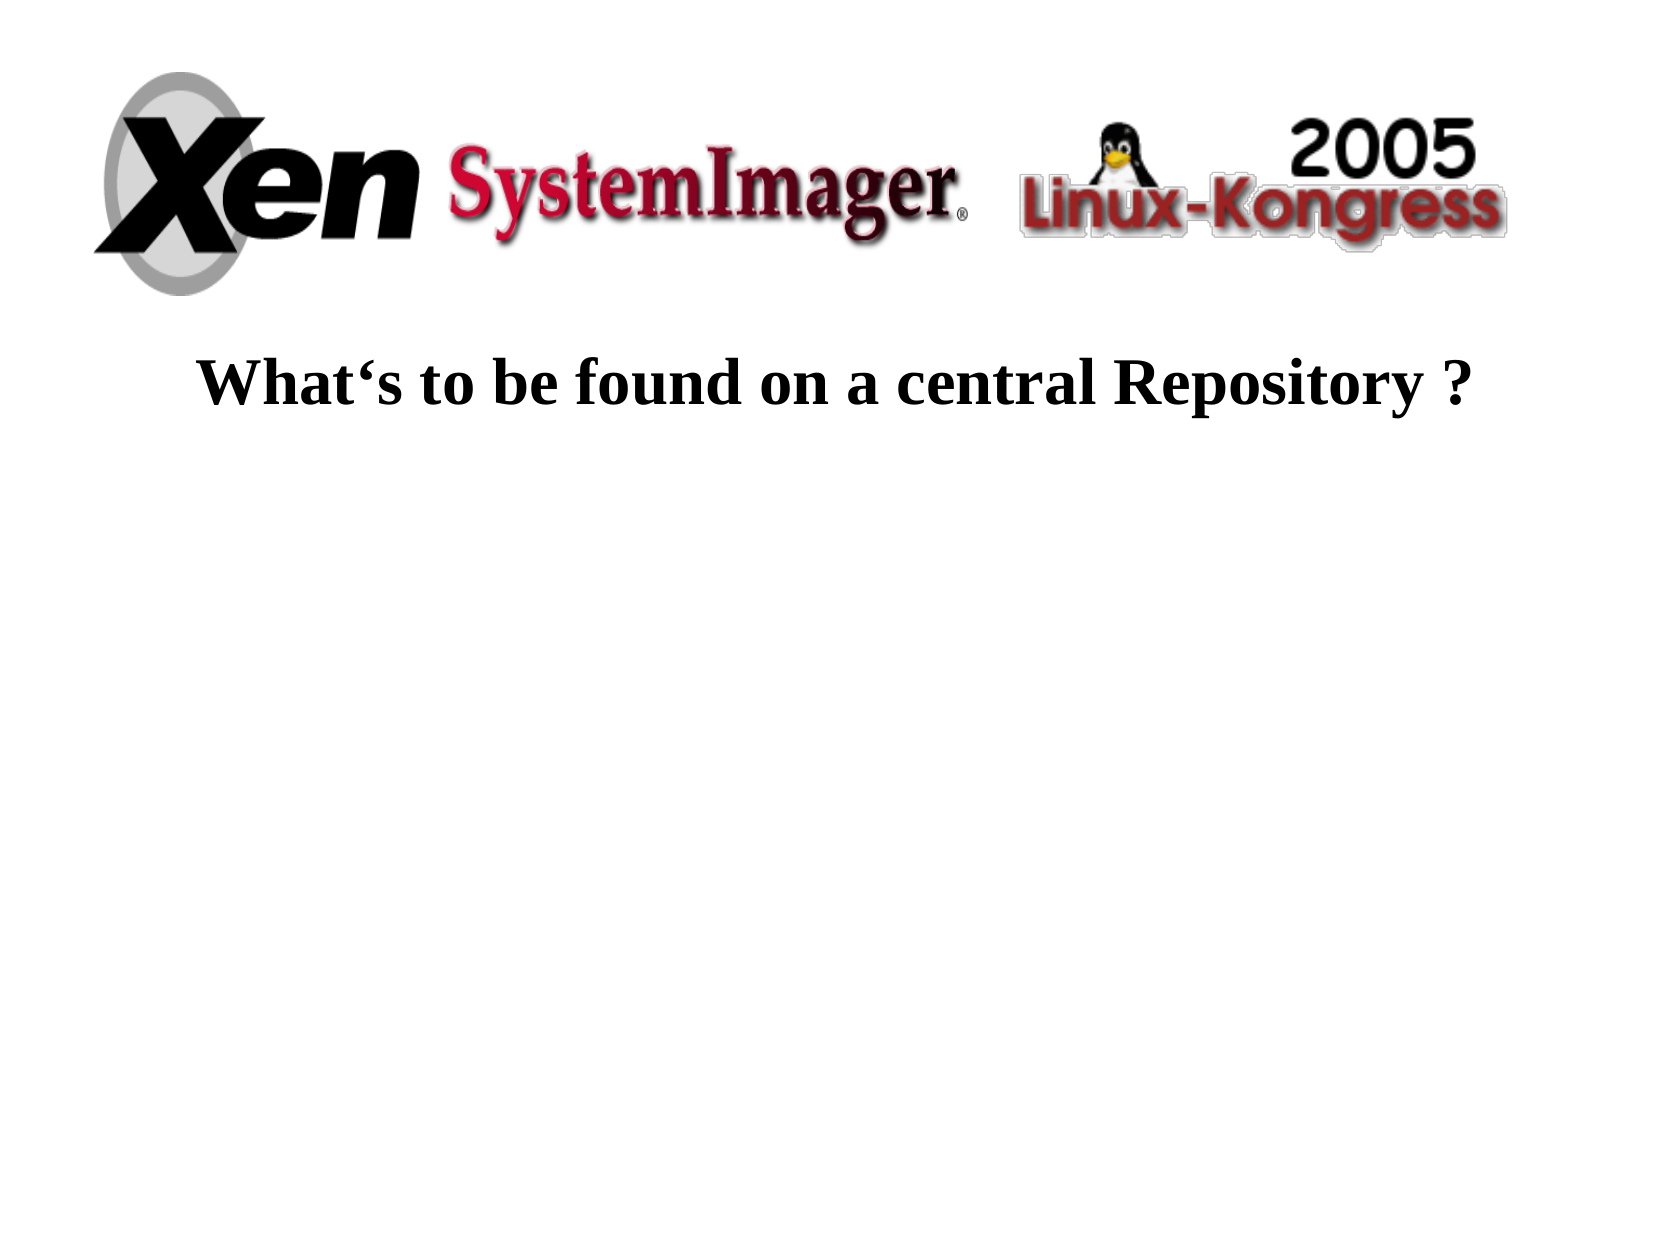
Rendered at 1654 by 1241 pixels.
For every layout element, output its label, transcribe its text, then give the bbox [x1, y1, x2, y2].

picture [445, 132, 971, 254]
picture [93, 72, 420, 296]
picture [1006, 106, 1524, 265]
list What‘s to be found on a central Repository ? [121, 344, 1534, 1127]
